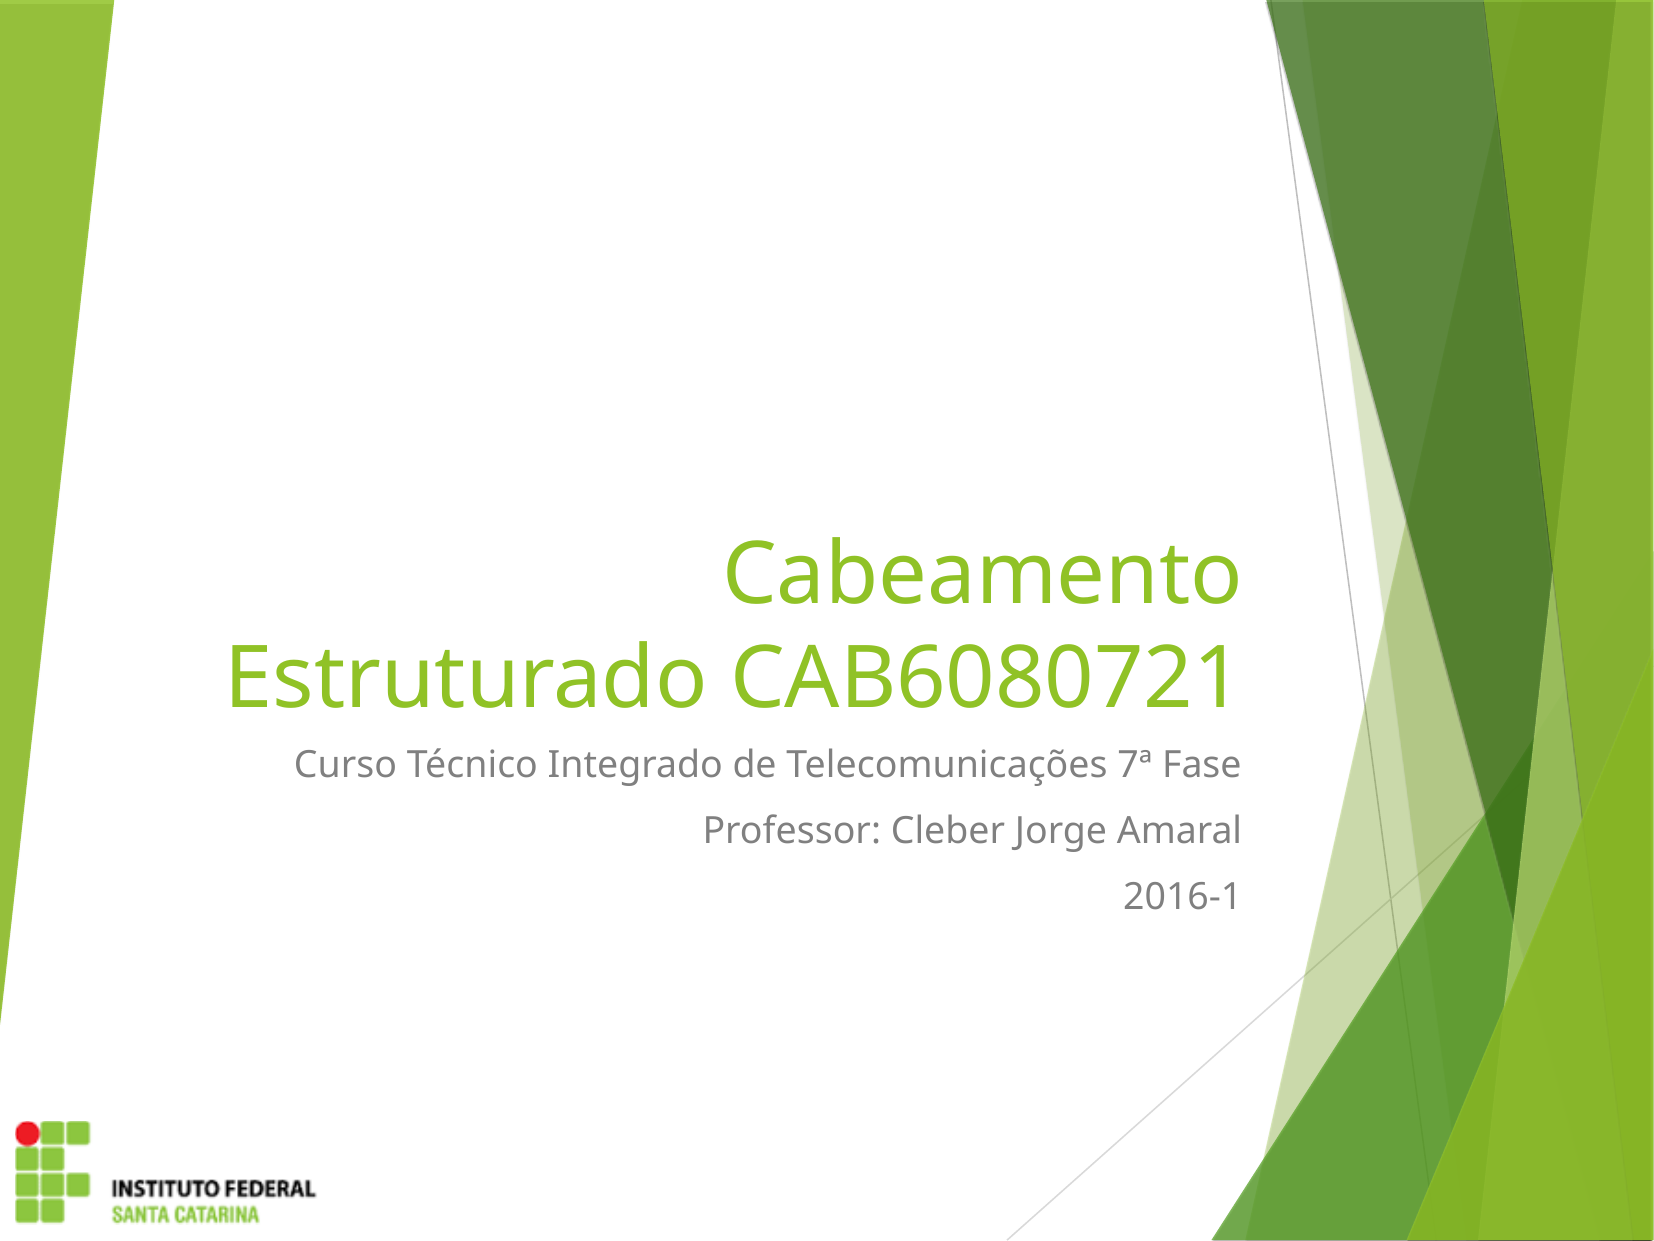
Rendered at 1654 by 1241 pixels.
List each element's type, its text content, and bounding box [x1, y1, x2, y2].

title Cabeamento Estruturado CAB6080721 [204, 434, 1258, 732]
subtitle Curso Técnico Integrado de Telecomunicações 7ª Fase Professor: Cleber Jorge Amaral 2016-1 [204, 732, 1258, 1051]
picture [15, 1121, 319, 1225]
